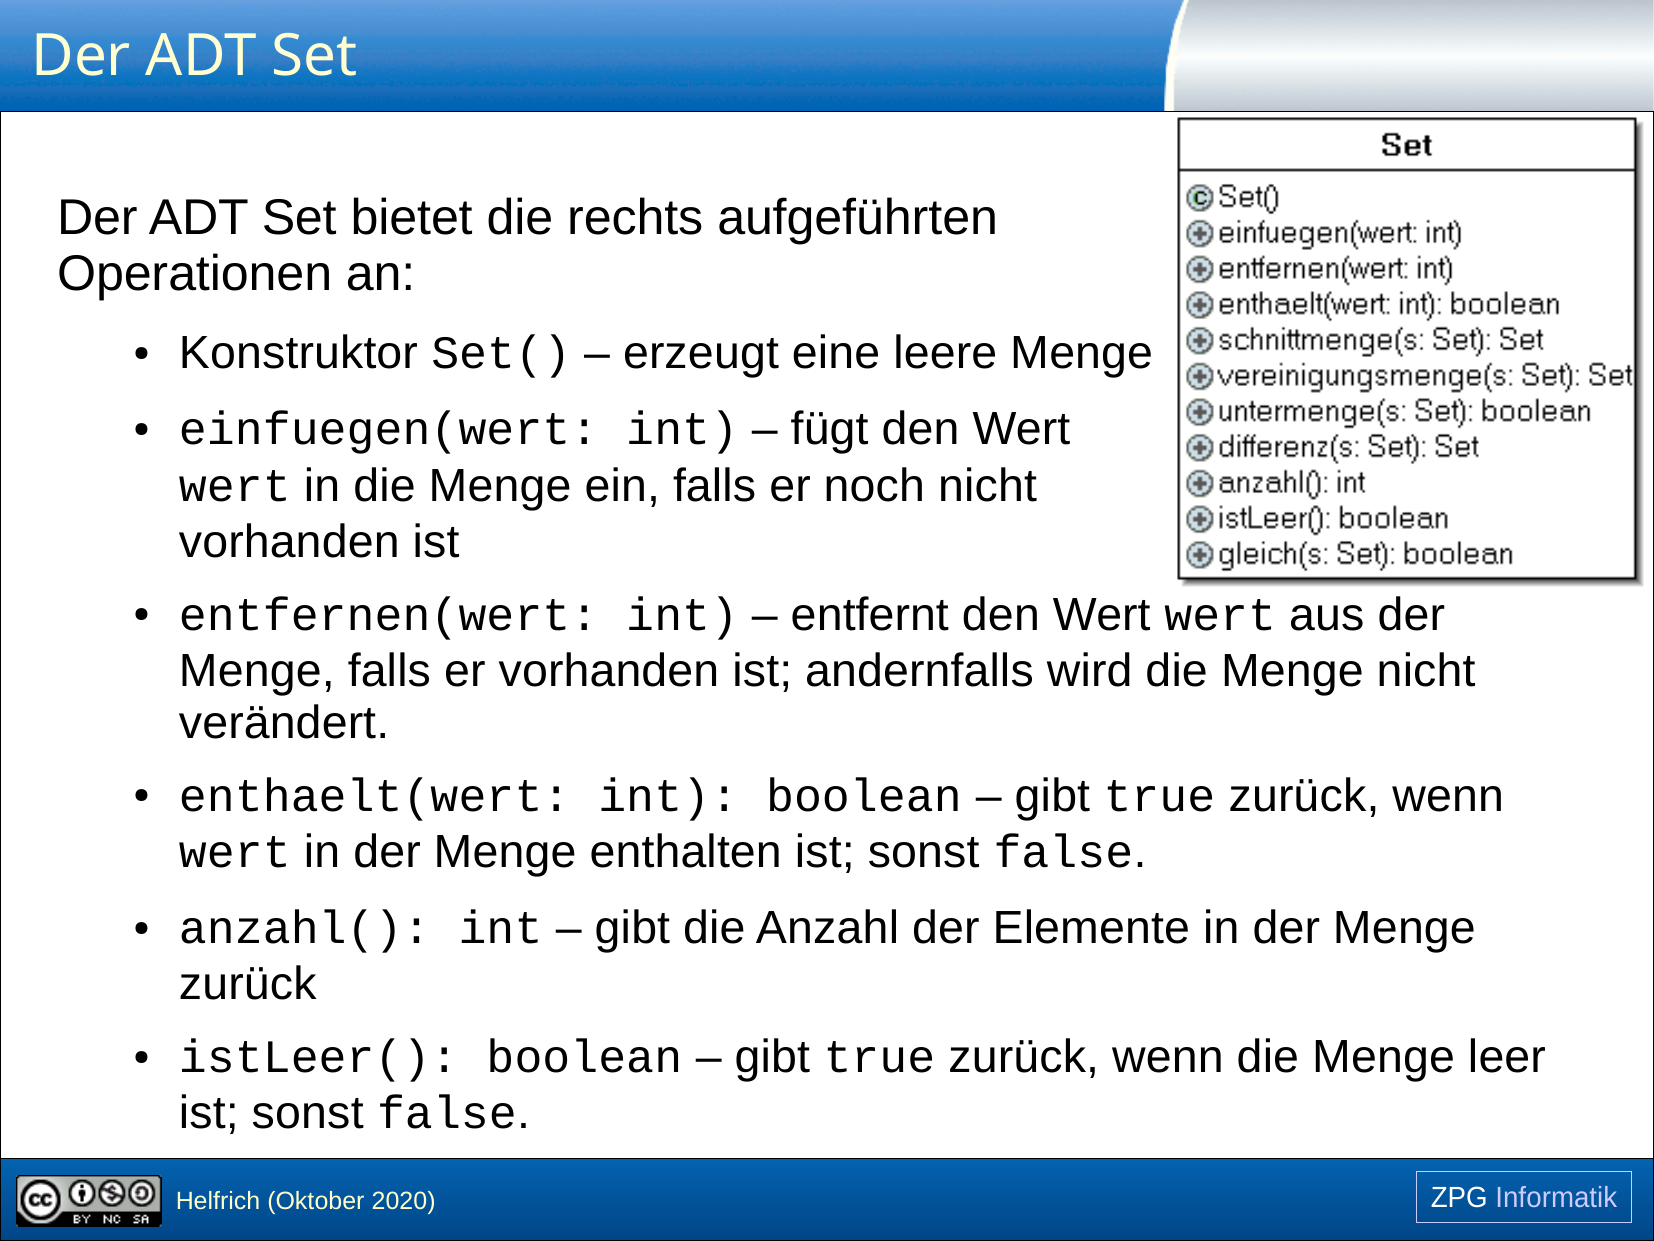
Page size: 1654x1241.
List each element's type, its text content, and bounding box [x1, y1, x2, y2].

picture [0, 0, 1654, 111]
picture [1176, 116, 1646, 589]
picture [16, 1175, 162, 1227]
title Der ADT Set [31, 14, 1151, 92]
list Der ADT Set bietet die rechts aufgeführten Operationen an: Konstruktor Set() – erzeugt eine leere Menge einfuegen(wert: int) – fügt den Wert wert in die Menge ein, falls er noch nicht vorhanden ist entfernen(wert: int) – entfernt den Wert wert aus der Menge, falls er vorhanden ist; andernfalls wird die Menge nicht verändert. enthaelt(wert: int): boolean – gibt true zurück, wenn wert in der Menge enthalten ist; sonst false. anzahl(): int – gibt die Anzahl der Elemente in der Menge zurück istLeer(): boolean – gibt true zurück, wenn die Menge leer ist; sonst false. [57, 189, 1605, 1155]
